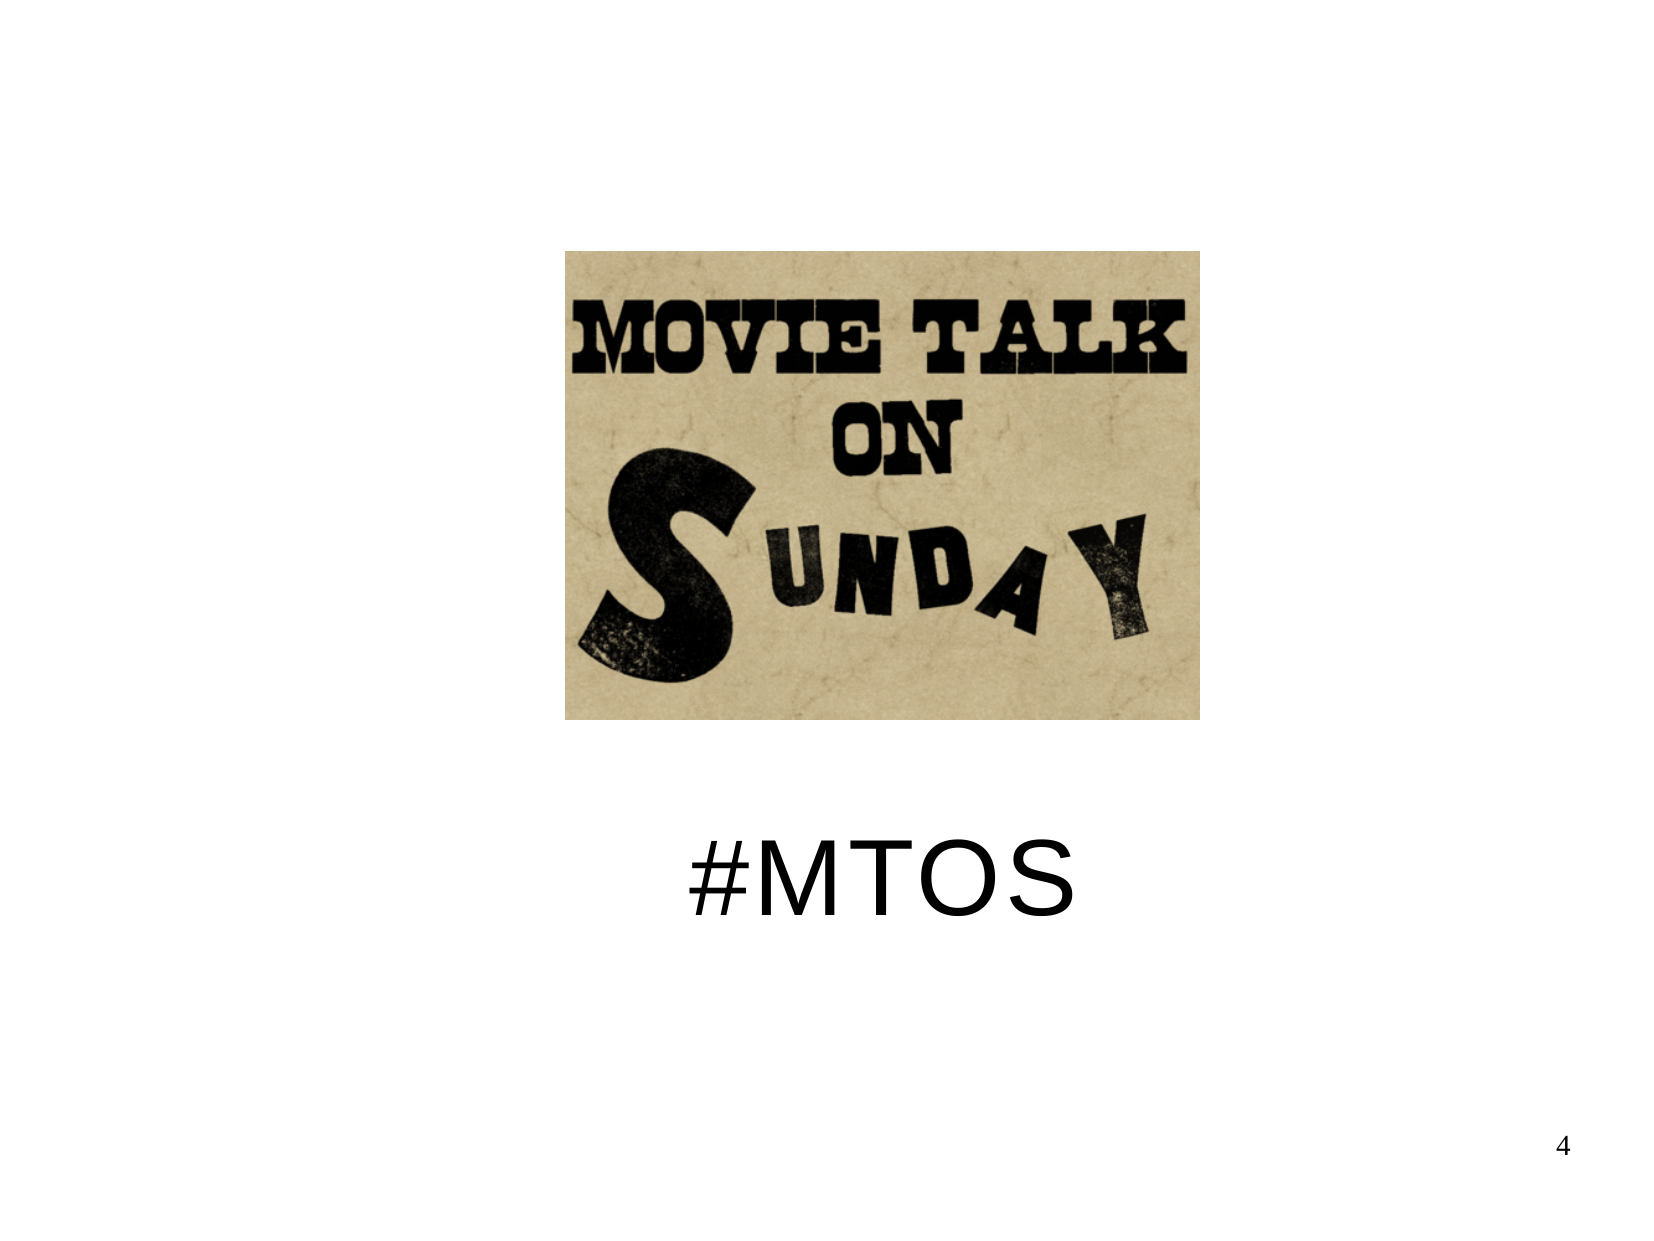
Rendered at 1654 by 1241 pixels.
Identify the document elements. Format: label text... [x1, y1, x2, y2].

text_box #MTOS [674, 809, 1095, 946]
picture [565, 251, 1200, 720]
